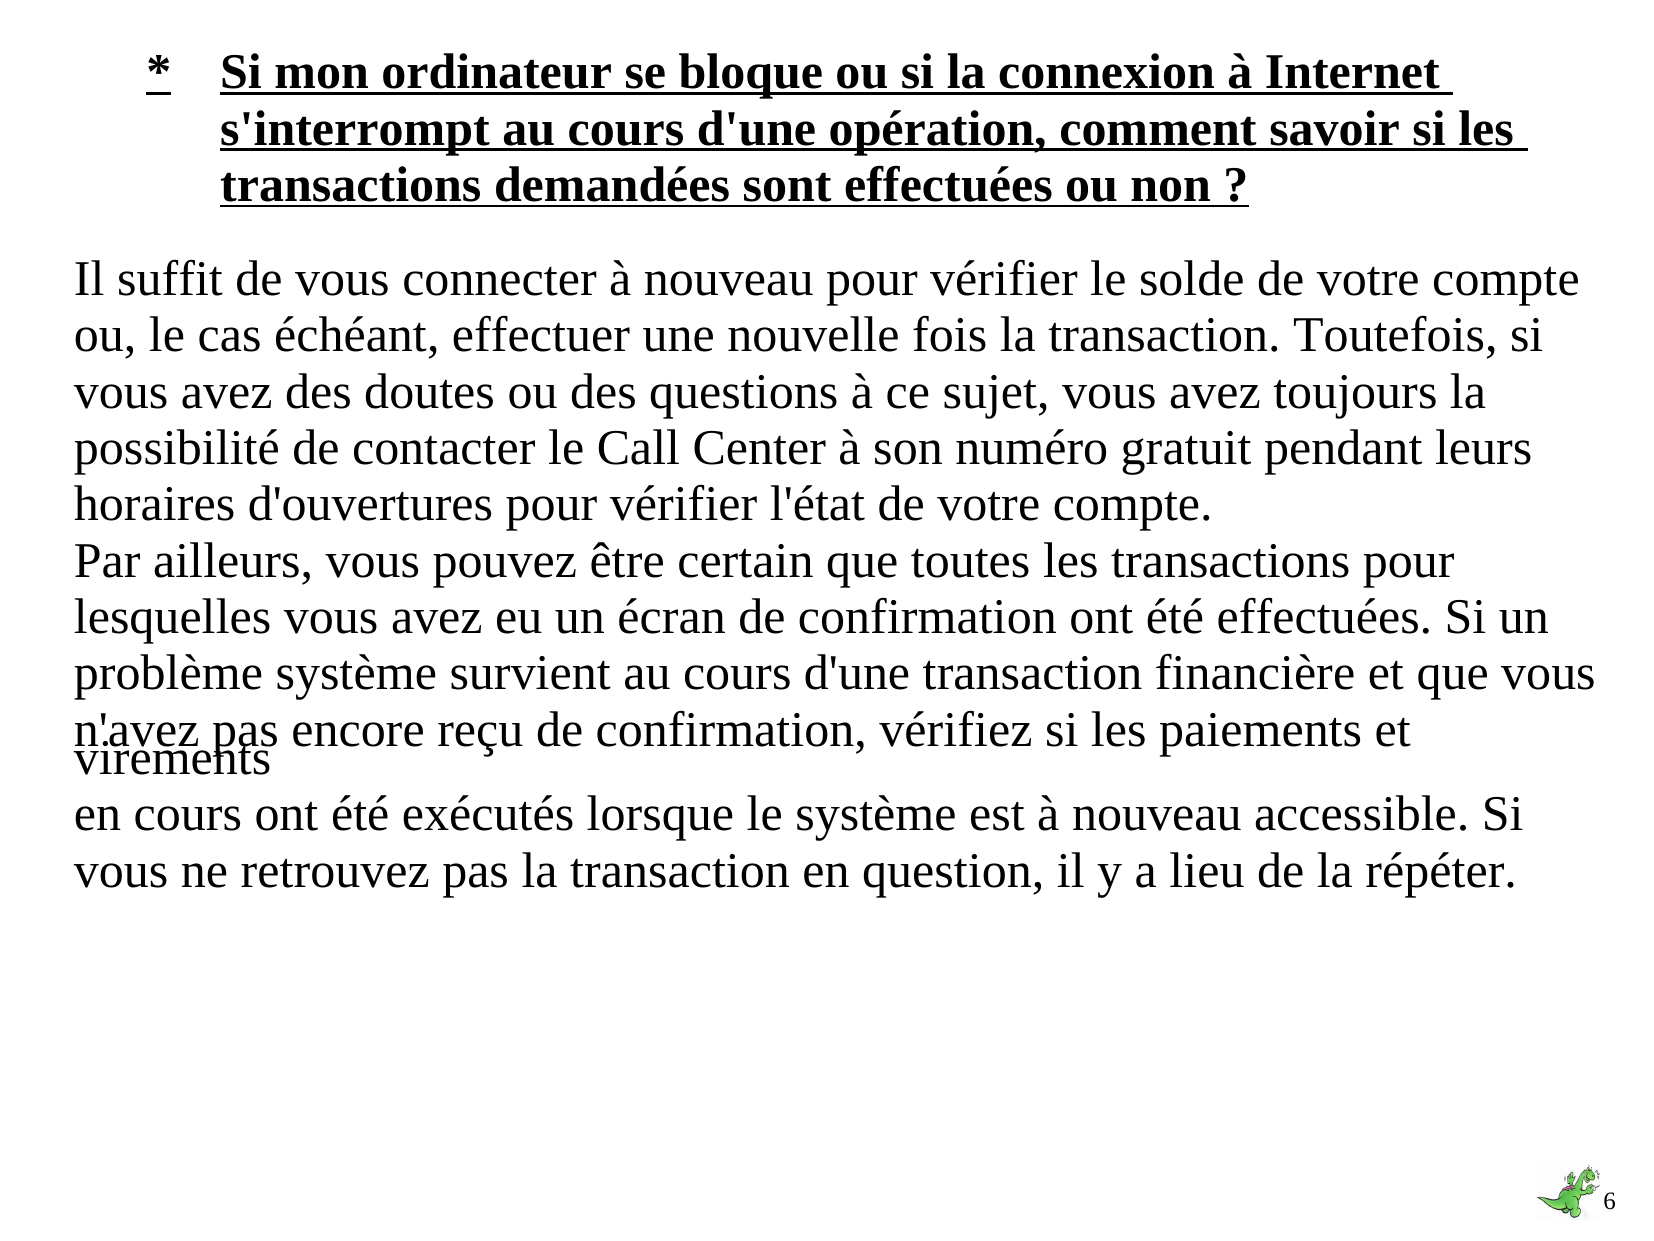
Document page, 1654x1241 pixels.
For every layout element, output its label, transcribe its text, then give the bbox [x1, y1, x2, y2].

text_box 6 [1603, 1187, 1632, 1216]
picture [1536, 1163, 1600, 1220]
text_box * Si mon ordinateur se bloque ou si la connexion à Internet s'interrompt au cours d'une opération, comment savoir si les transactions demandées sont effectuées ou non ? [59, 59, 1625, 240]
text_box Il suffit de vous connecter à nouveau pour vérifier le solde de votre compte ou, le cas échéant, effectuer une nouvelle fois la transaction. Toutefois, si vous avez des doutes ou des questions à ce sujet, vous avez toujours la possibilité de contacter le Call Center à son numéro gratuit pendant leurs horaires d'ouvertures pour vérifier l'état de votre compte. Par ailleurs, vous pouvez être certain que toutes les transactions pour lesquelles vous avez eu un écran de confirmation ont été effectuées. Si un problème système survient au cours d'une transaction financière et que vous n'avez pas encore reçu de confirmation, vérifiez si les paiements et virements en cours ont été exécutés lorsque le système est à nouveau accessible. Si vous ne retrouvez pas la transaction en question, il y a lieu de la répéter. [59, 265, 1625, 921]
